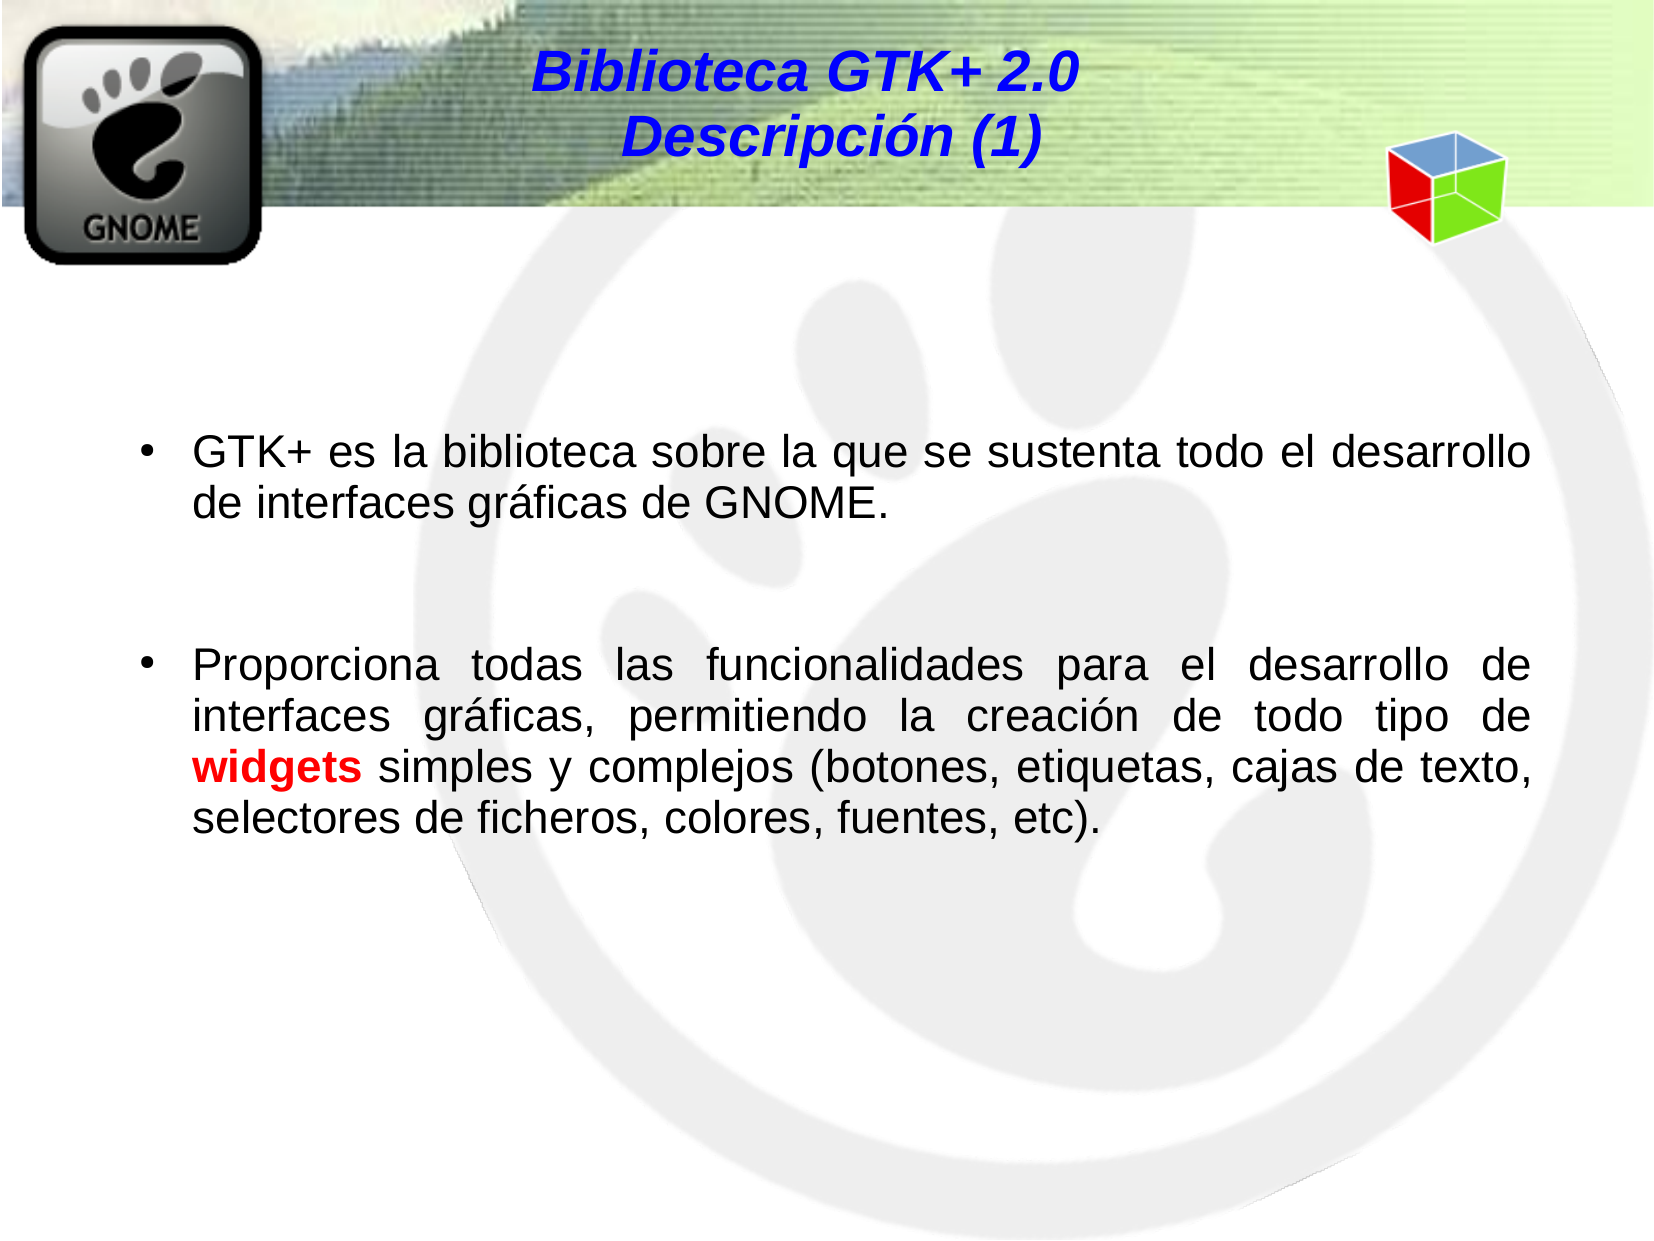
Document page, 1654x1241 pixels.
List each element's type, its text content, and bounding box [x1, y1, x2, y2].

picture [2, 0, 1654, 1240]
list GTK+ es la biblioteca sobre la que se sustenta todo el desarrollo de interfaces gráficas de GNOME. Proporciona todas las funcionalidades para el desarrollo de interfaces gráficas, permitiendo la creación de todo tipo de widgets simples y complejos (botones, etiquetas, cajas de texto, selectores de ficheros, colores, fuentes, etc). [121, 344, 1534, 1127]
title Biblioteca GTK+ 2.0 Descripción (1) [236, 0, 1359, 208]
